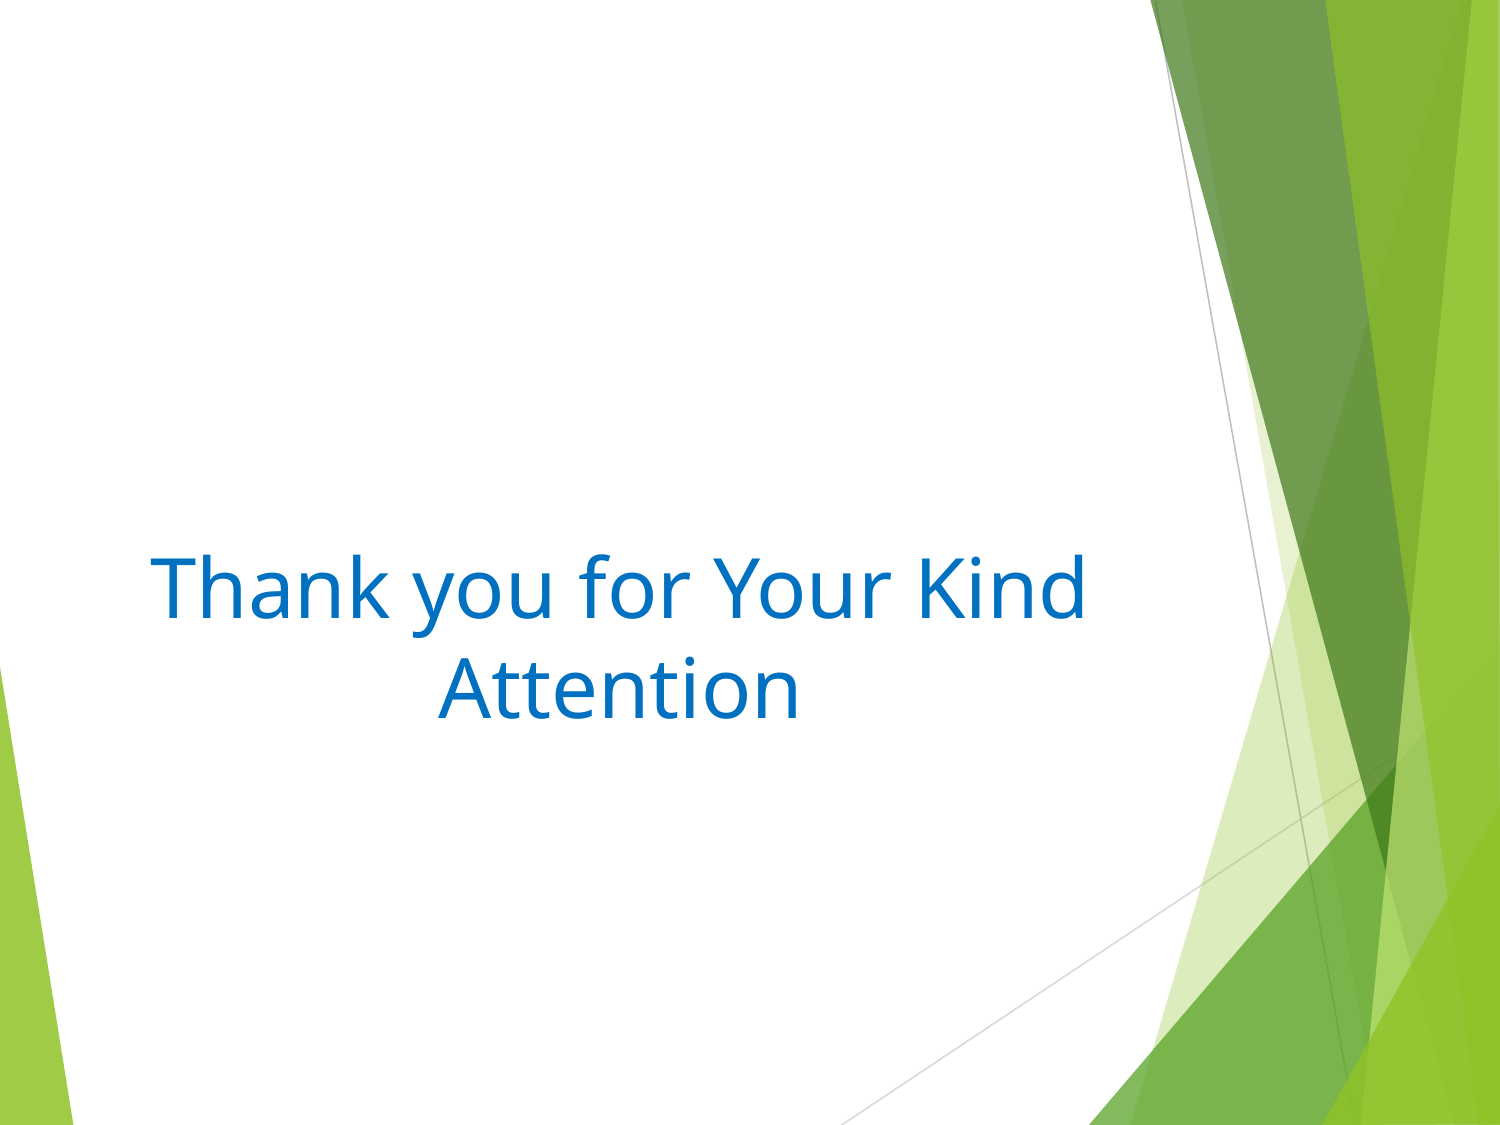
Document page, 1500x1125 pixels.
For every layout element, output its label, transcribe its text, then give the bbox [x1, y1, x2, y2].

title Thank you for Your Kind Attention [28, 197, 1449, 498]
